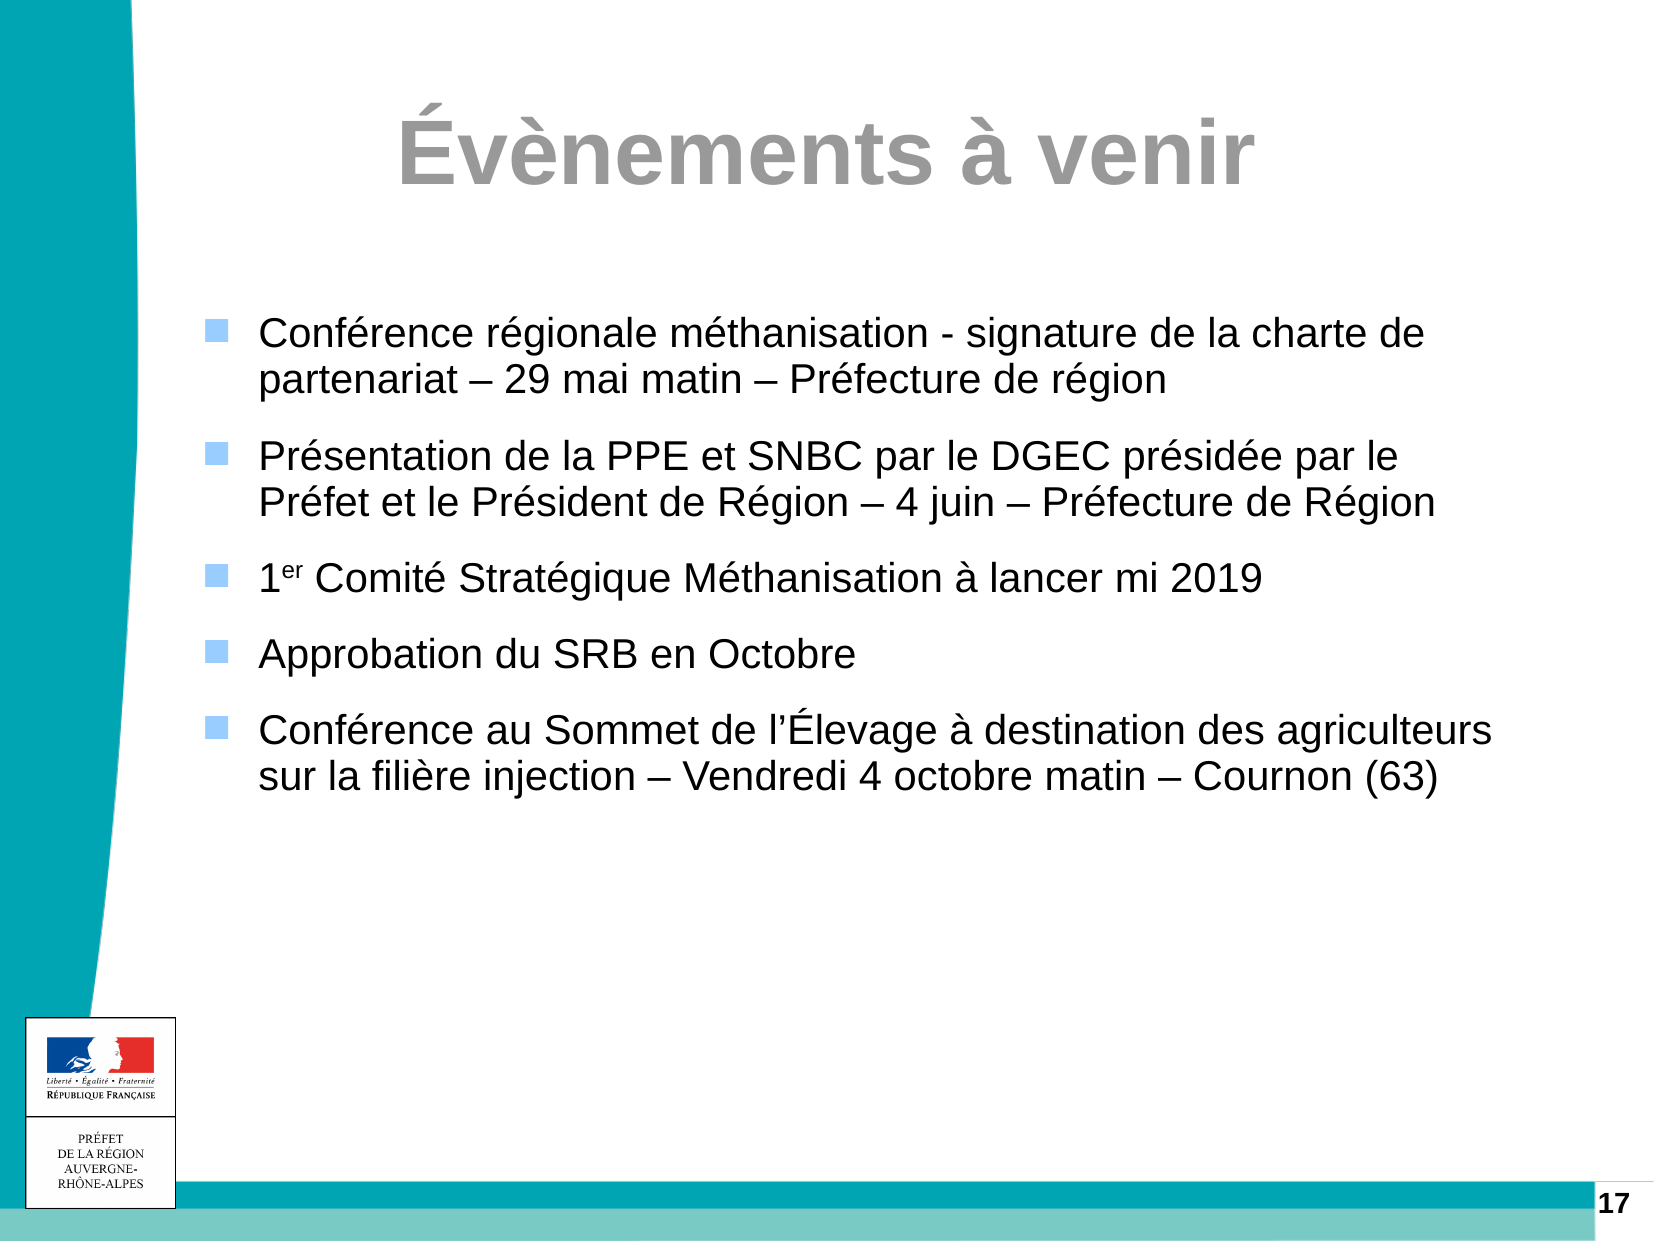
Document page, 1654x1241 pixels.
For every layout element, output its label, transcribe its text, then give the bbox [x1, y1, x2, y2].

list Conférence régionale méthanisation - signature de la charte de partenariat – 29 mai matin – Préfecture de région Présentation de la PPE et SNBC par le DGEC présidée par le Préfet et le Président de Région – 4 juin – Préfecture de Région 1er Comité Stratégique Méthanisation à lancer mi 2019 Approbation du SRB en Octobre Conférence au Sommet de l’Élevage à destination des agriculteurs sur la filière injection – Vendredi 4 octobre matin – Cournon (63) [187, 309, 1517, 1076]
title Évènements à venir [82, 49, 1571, 257]
picture [0, 0, 1654, 1241]
